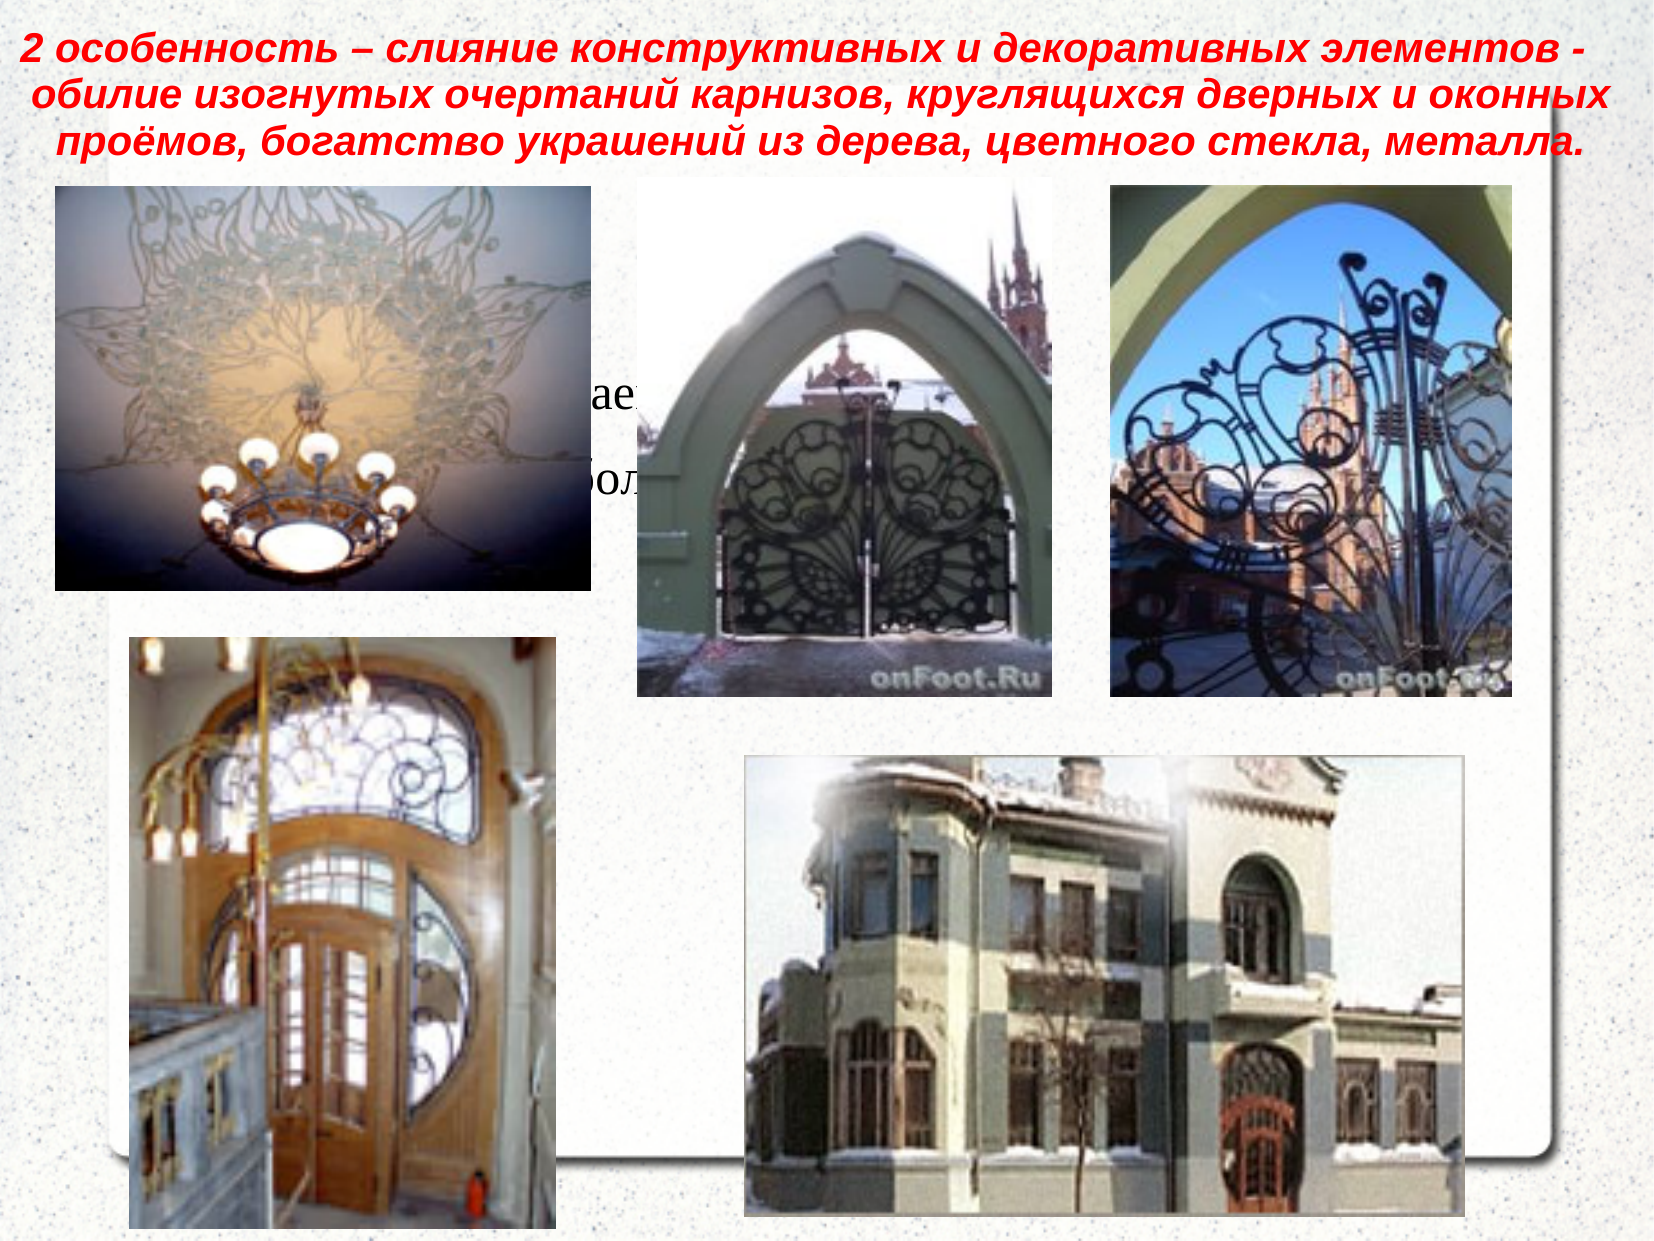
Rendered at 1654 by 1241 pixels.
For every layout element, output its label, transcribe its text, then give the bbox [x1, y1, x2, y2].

picture [0, 177, 1654, 1241]
title 2 особенность – слияние конструктивных и декоративных элементов - обилие изогнутых очертаний карнизов, круглящихся дверных и оконных проёмов, богатство украшений из дерева, цветного стекла, металла. [0, 0, 1654, 225]
list Обозначьте желаемую цель Опишите цель более детально [178, 364, 1570, 1147]
